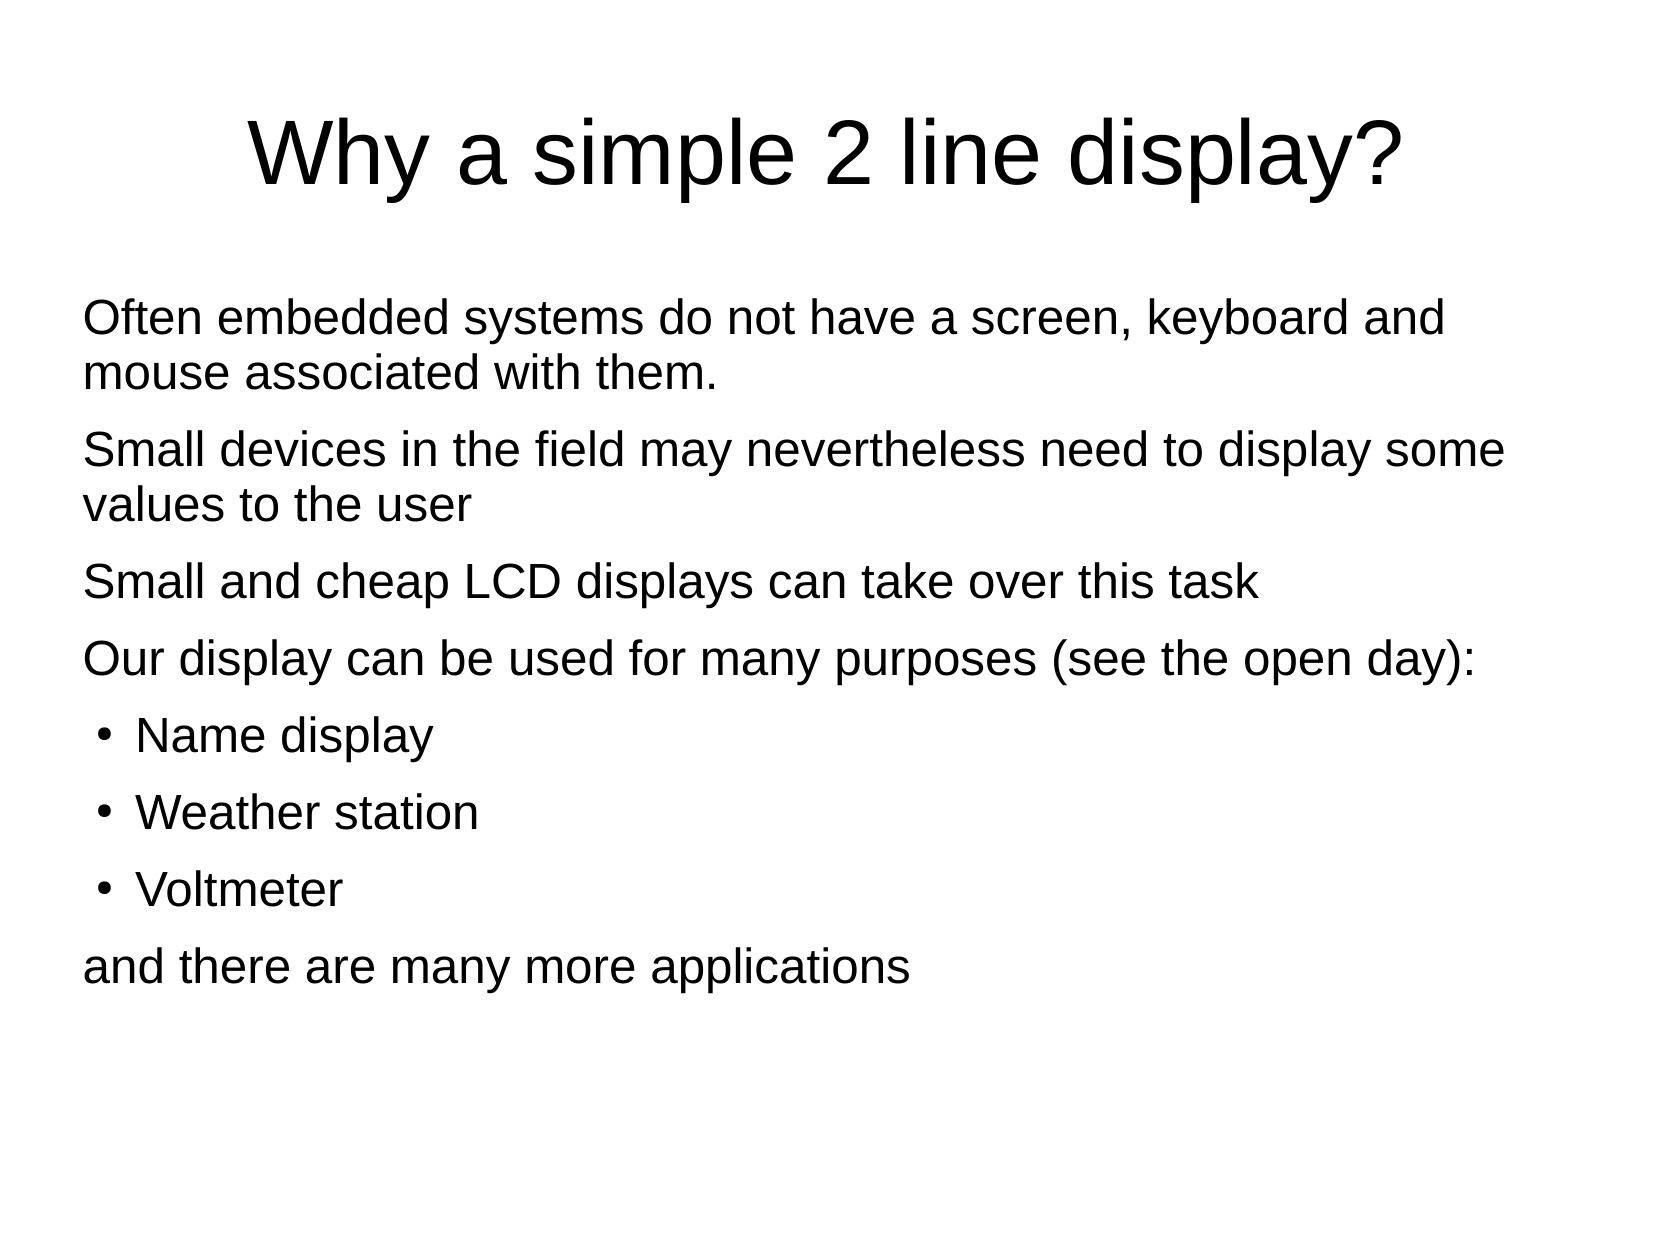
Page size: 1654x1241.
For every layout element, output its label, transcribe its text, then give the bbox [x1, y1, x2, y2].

list Often embedded systems do not have a screen, keyboard and mouse associated with them. Small devices in the field may nevertheless need to display some values to the user Small and cheap LCD displays can take over this task Our display can be used for many purposes (see the open day): Name display Weather station Voltmeter and there are many more applications [82, 290, 1571, 1010]
title Why a simple 2 line display? [82, 49, 1571, 257]
